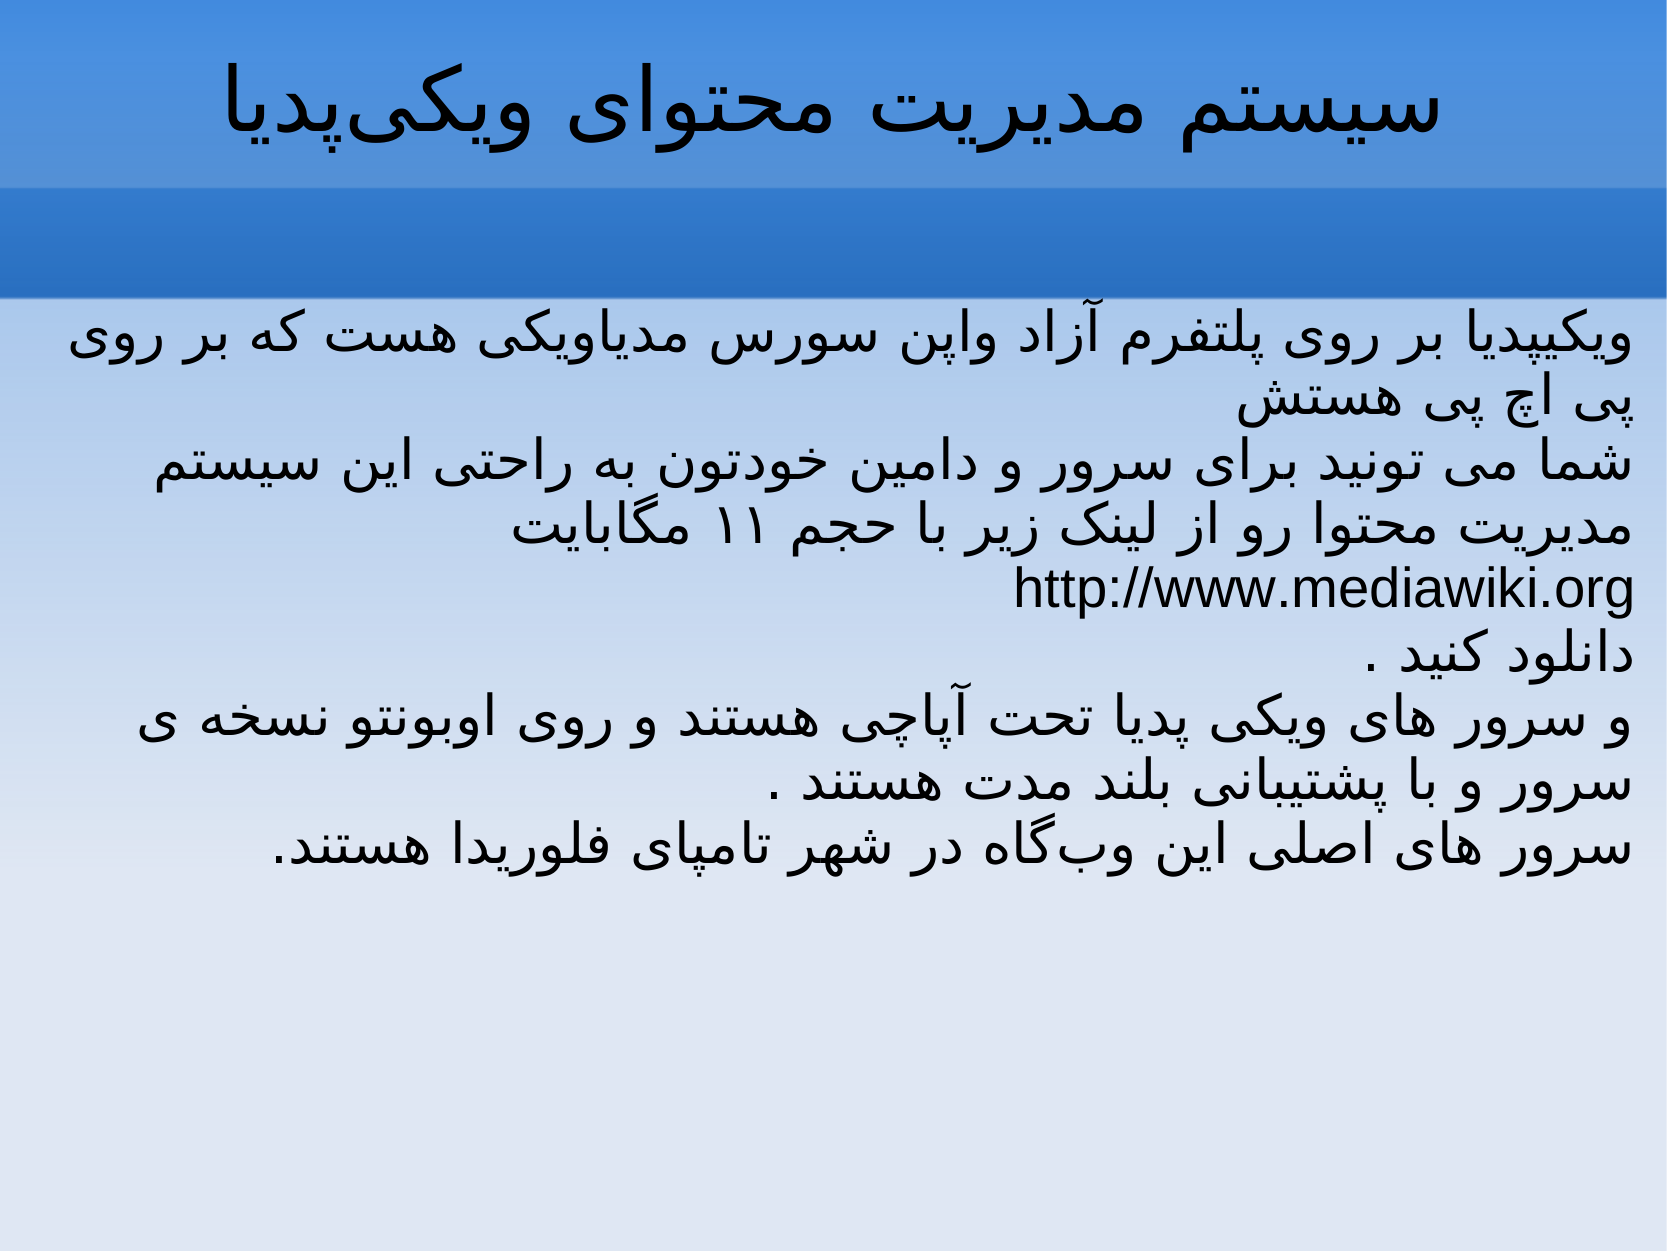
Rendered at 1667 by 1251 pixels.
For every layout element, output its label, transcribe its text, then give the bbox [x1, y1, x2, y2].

title سیستم مدیریت محتوای ویکی‌پدیا [31, 49, 1636, 201]
picture [0, 0, 1667, 1251]
subtitle ویکیپدیا بر روی پلتفرم آزاد واپن سورس مدیاویکی هست که بر روی پی اچ پی هستش شما می تونید برای سرور و دامین خودتون به راحتی این سیستم مدیریت محتوا رو از لینک زیر با حجم ۱۱ مگابایت http://www.mediawiki.org دانلود کنید . و سرور های ویکی پدیا تحت آپاچی هستند و روی اوبونتو نسخه ی سرور و با پشتیبانی بلند مدت هستند . سرور های اصلی این وب‌گاه در شهر تامپای فلوریدا هستند. [31, 299, 1636, 1201]
